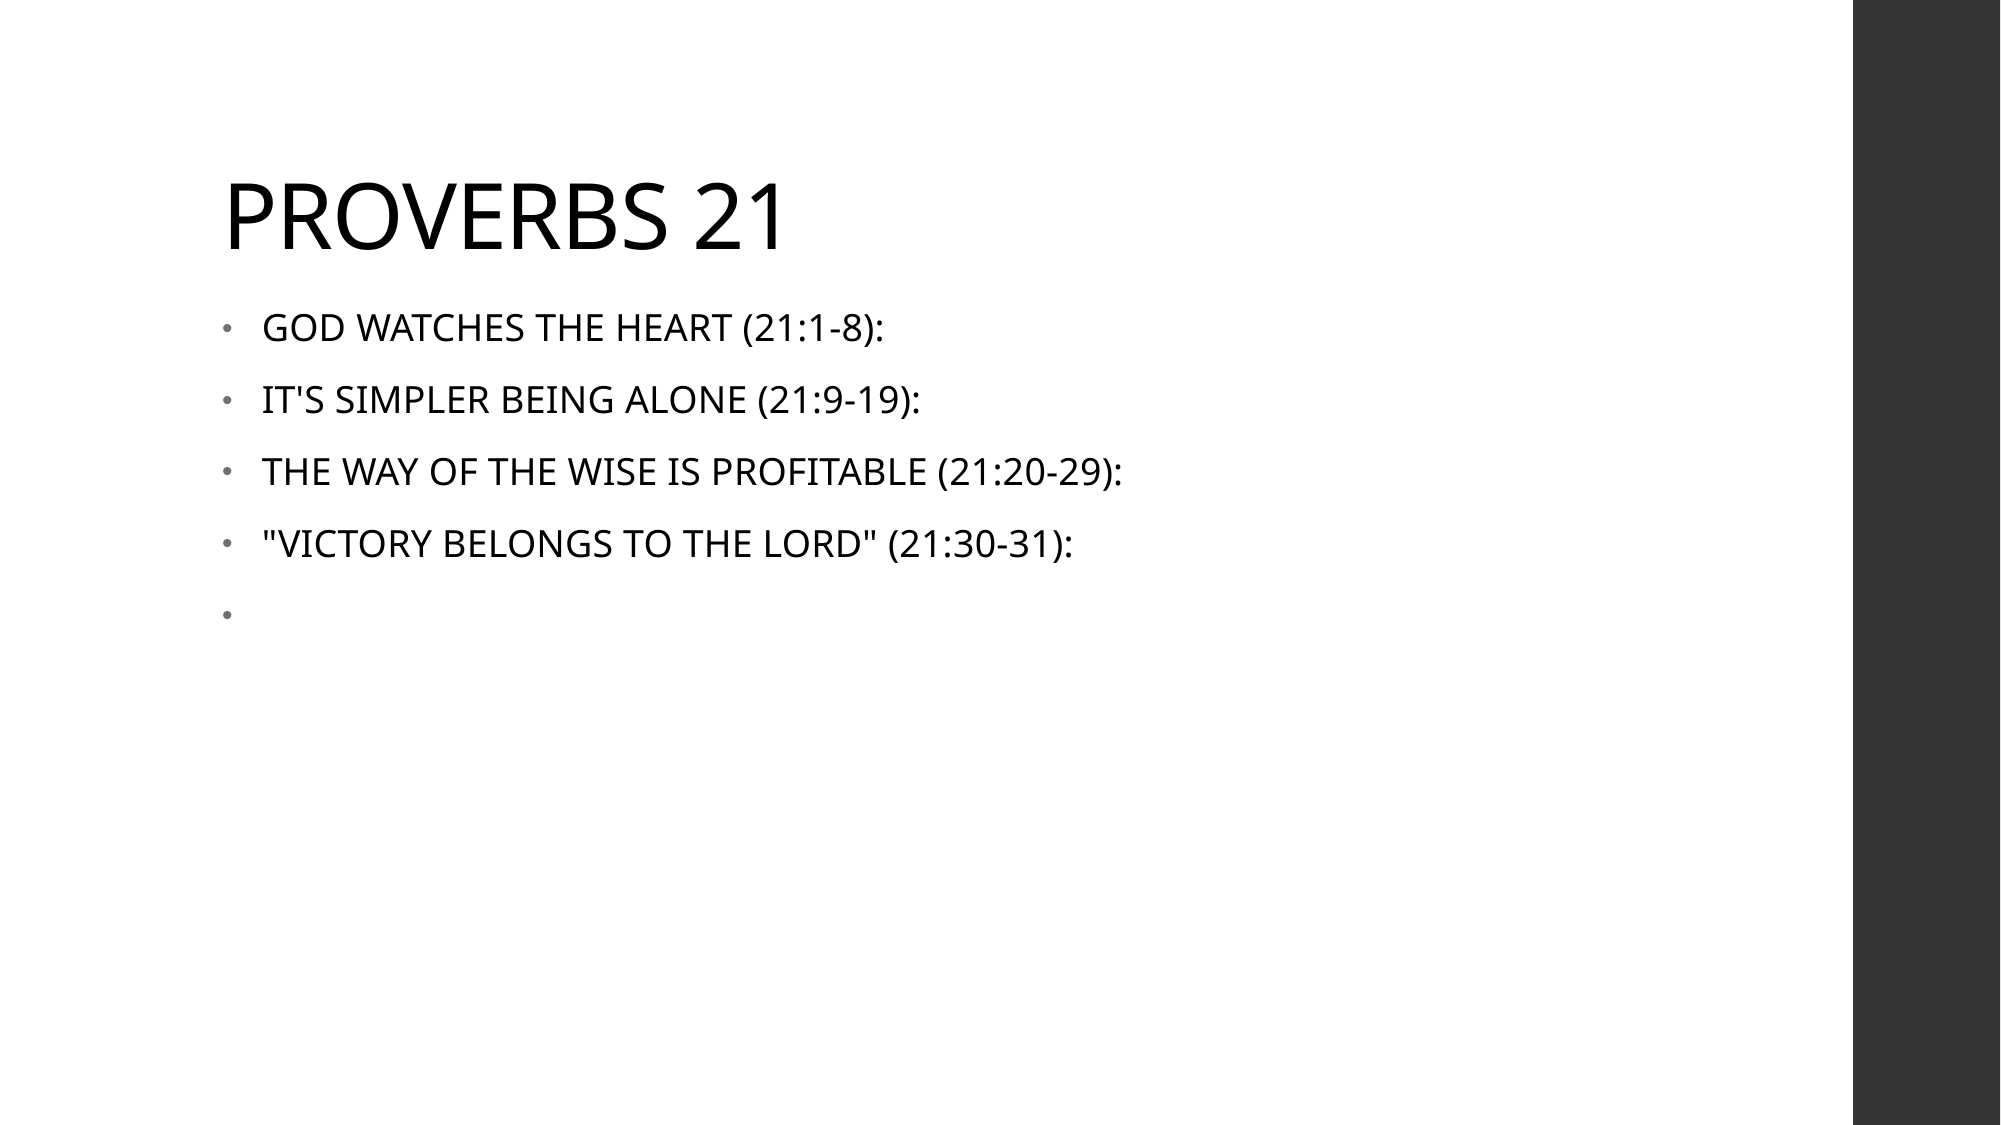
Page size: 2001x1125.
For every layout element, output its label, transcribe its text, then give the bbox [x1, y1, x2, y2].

list GOD WATCHES THE HEART (21:1-8): IT'S SIMPLER BEING ALONE (21:9-19): THE WAY OF THE WISE IS PROFITABLE (21:20-29): "VICTORY BELONGS TO THE LORD" (21:30-31): [206, 299, 1617, 1014]
title PROVERBS 21 [206, 60, 1797, 278]
